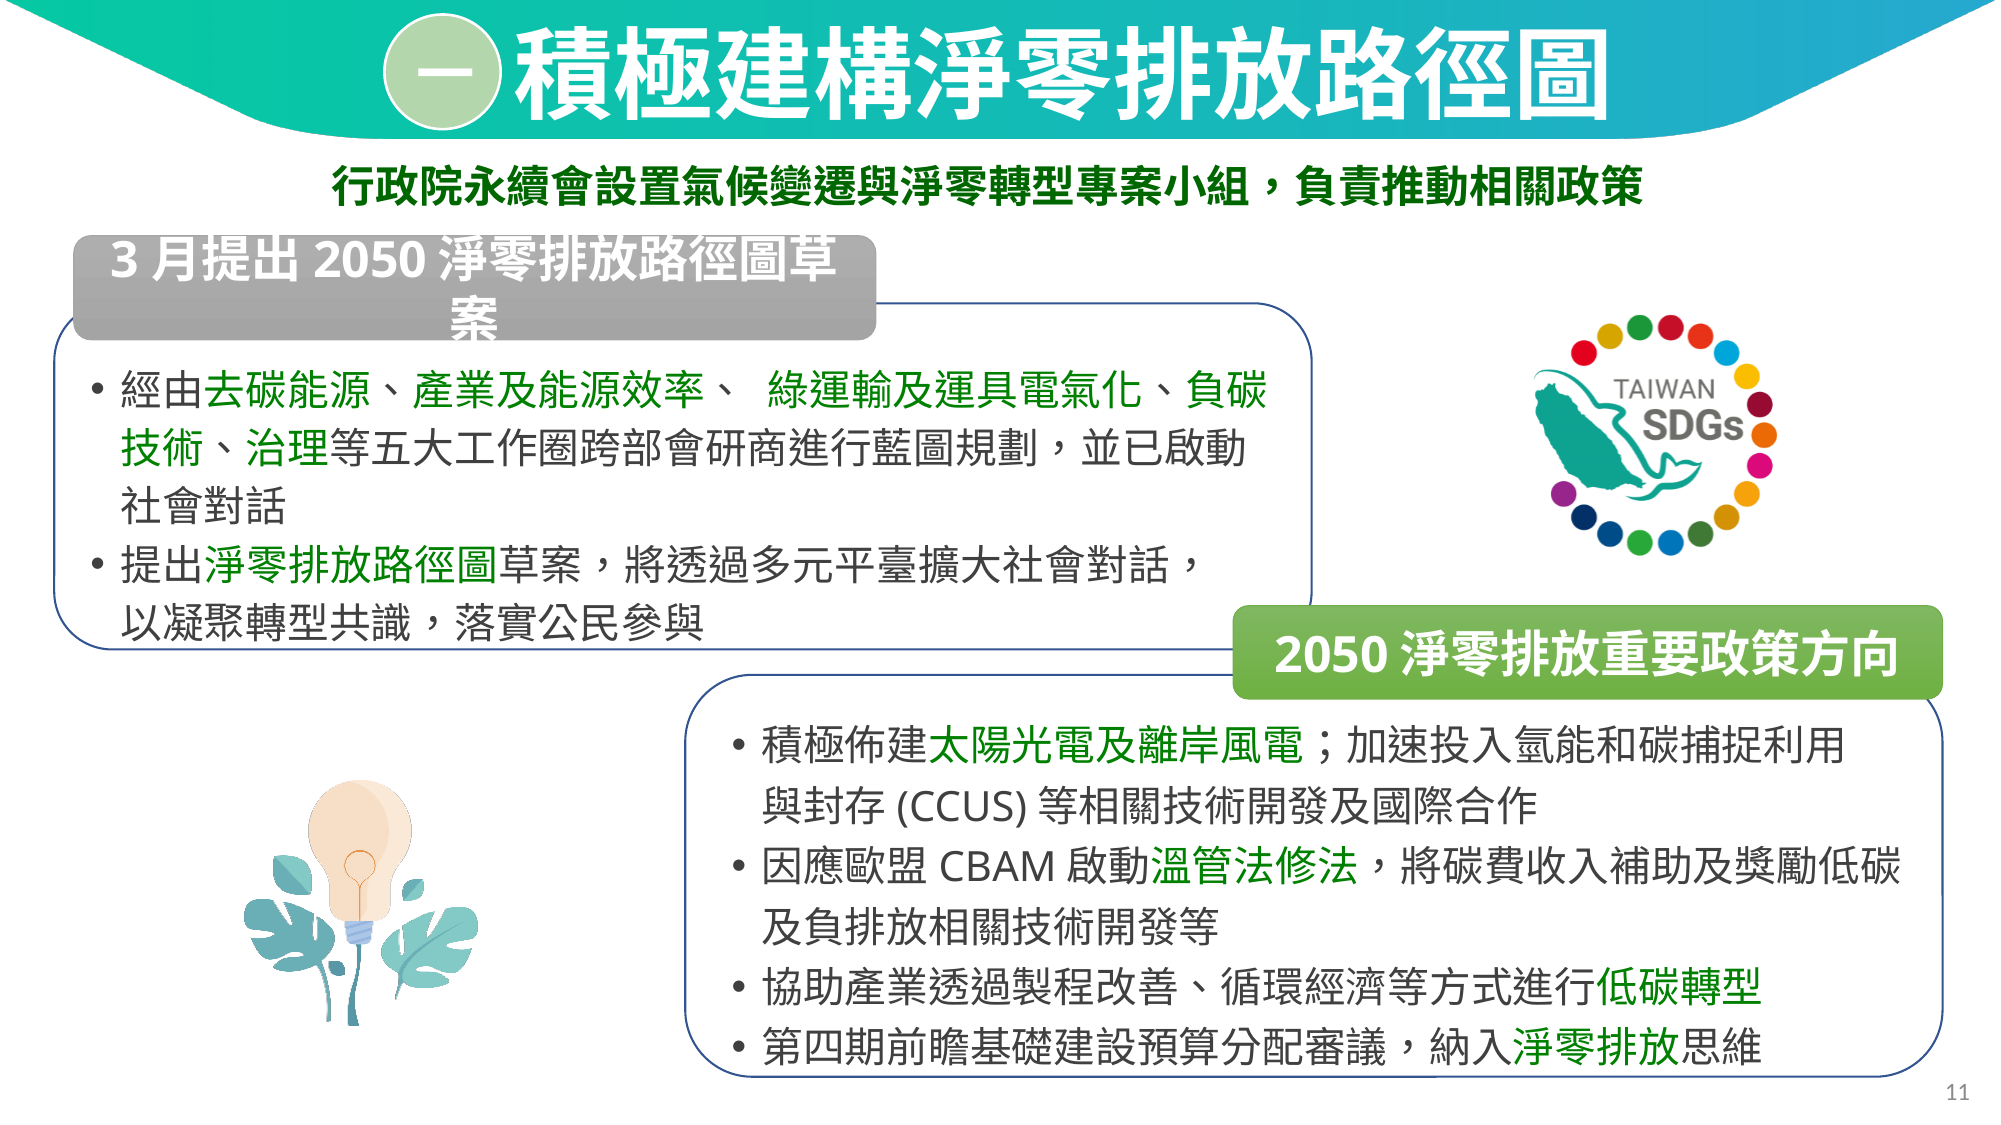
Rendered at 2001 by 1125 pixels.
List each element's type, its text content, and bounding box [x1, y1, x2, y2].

text_box 積極佈建太陽光電及離岸風電；加速投入氫能和碳捕捉利用 與封存(CCUS)等相關技術開發及國際合作 因應歐盟CBAM啟動溫管法修法，將碳費收入補助及獎勵低碳及負排放相關技術開發等 協助產業透過製程改善、循環經濟等方式進行低碳轉型 第四期前瞻基礎建設預算分配審議，納入淨零排放思維 [716, 701, 1932, 1079]
picture [1525, 312, 1782, 562]
text_box 3月提出2050淨零排放路徑圖草案 [73, 235, 876, 340]
text_box 積極建構淨零排放路徑圖 [388, 4, 1739, 140]
text_box 2050淨零排放重要政策方向 [1233, 605, 1943, 700]
text_box 行政院永續會設置氣候變遷與淨零轉型專案小組，負責推動相關政策 [317, 151, 1683, 219]
picture [234, 769, 487, 1027]
slide_number <編號> [1535, 1060, 1986, 1121]
text_box 一 [384, 14, 501, 130]
text_box 經由去碳能源、產業及能源效率、 綠運輸及運具電氣化、負碳技術、治理等五大工作圈跨部會研商進行藍圖規劃，並已啟動 社會對話 提出淨零排放路徑圖草案，將透過多元平臺擴大社會對話， 以凝聚轉型共識，落實公民參與 [75, 347, 1312, 655]
picture [0, 0, 2000, 139]
